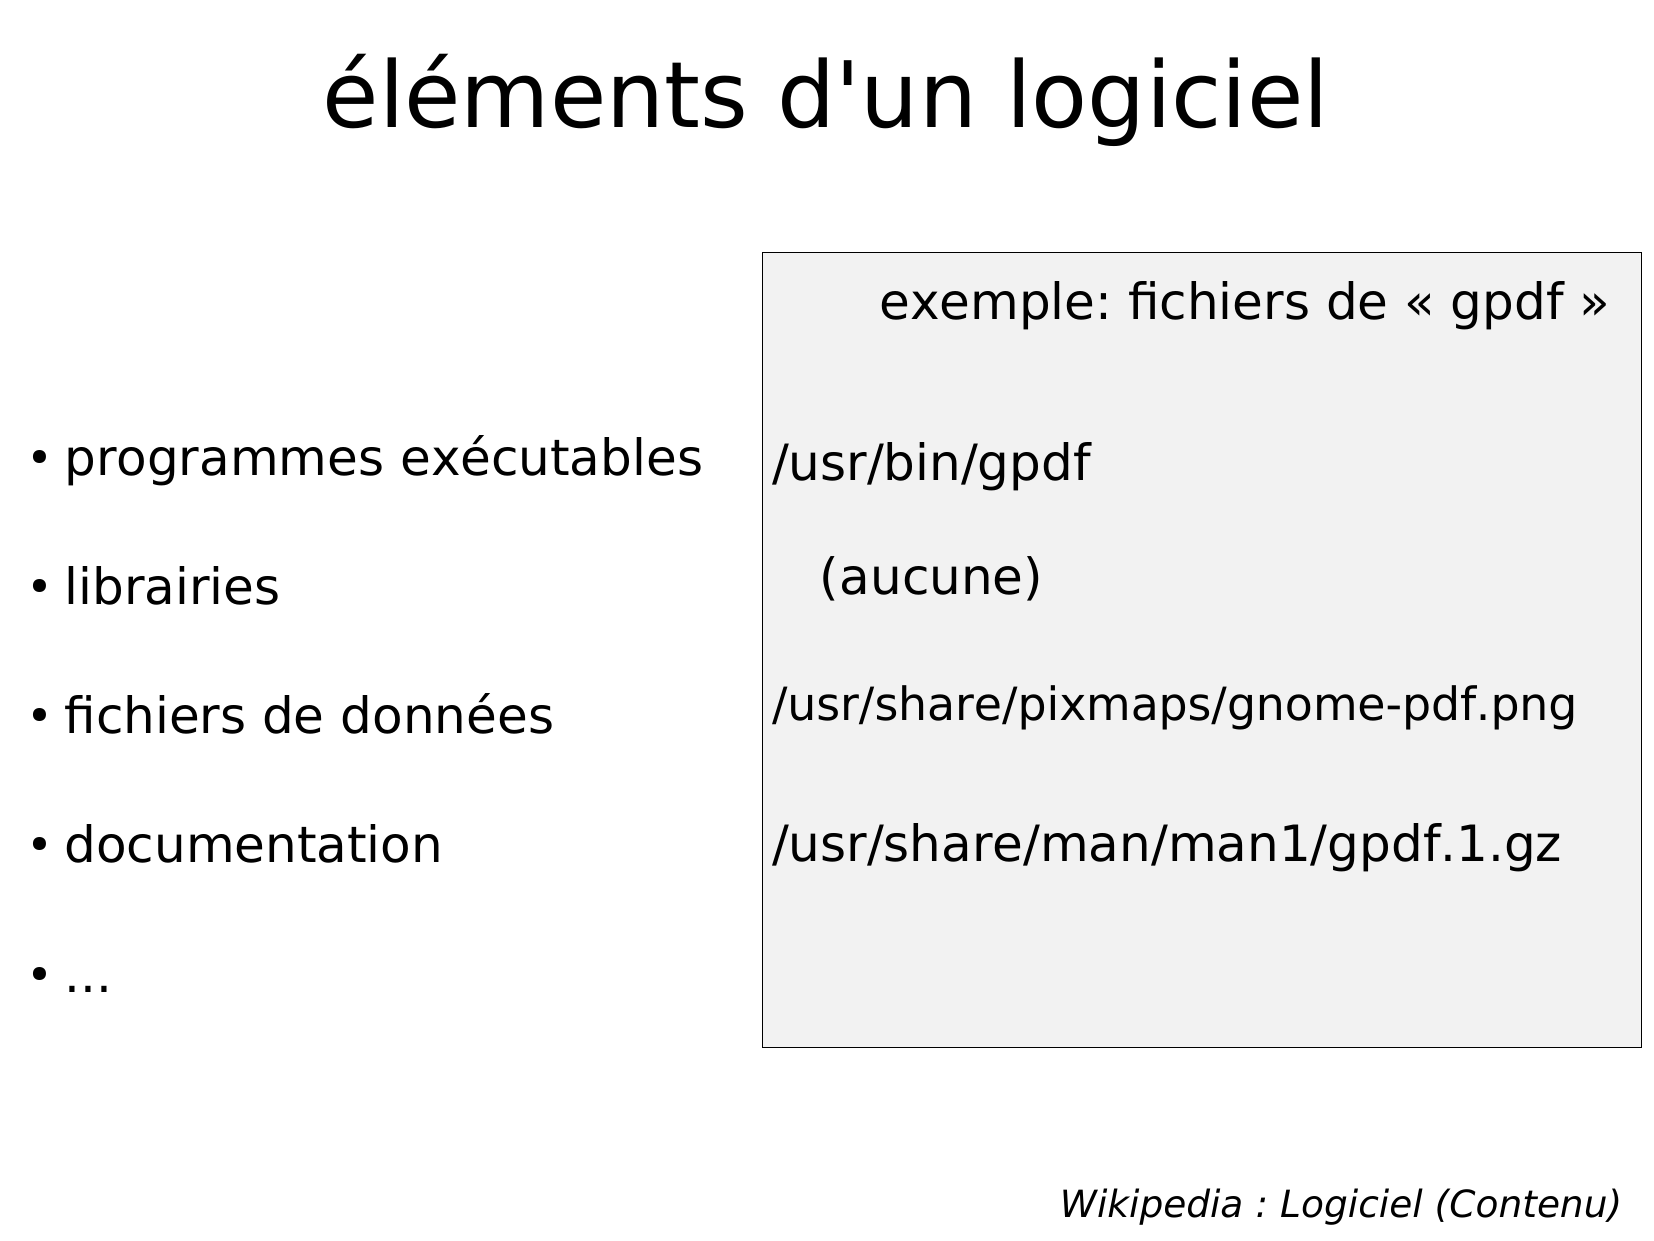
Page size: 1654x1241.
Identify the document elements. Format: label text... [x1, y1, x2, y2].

text_box /usr/bin/gpdf [772, 434, 1091, 493]
text_box exemple: fichiers de « gpdf » [863, 273, 1627, 390]
text_box /usr/share/man/man1/gpdf.1.gz [772, 814, 1563, 874]
text_box /usr/share/pixmaps/gnome-pdf.png [772, 678, 1654, 737]
text_box Wikipedia : Logiciel (Contenu) [1059, 1182, 1624, 1227]
text_box [762, 252, 1642, 1048]
text_box (aucune) [772, 548, 1091, 607]
text_box programmes exécutables librairies fichiers de données documentation ... [30, 429, 704, 1004]
title éléments d'un logiciel [136, 34, 1518, 158]
